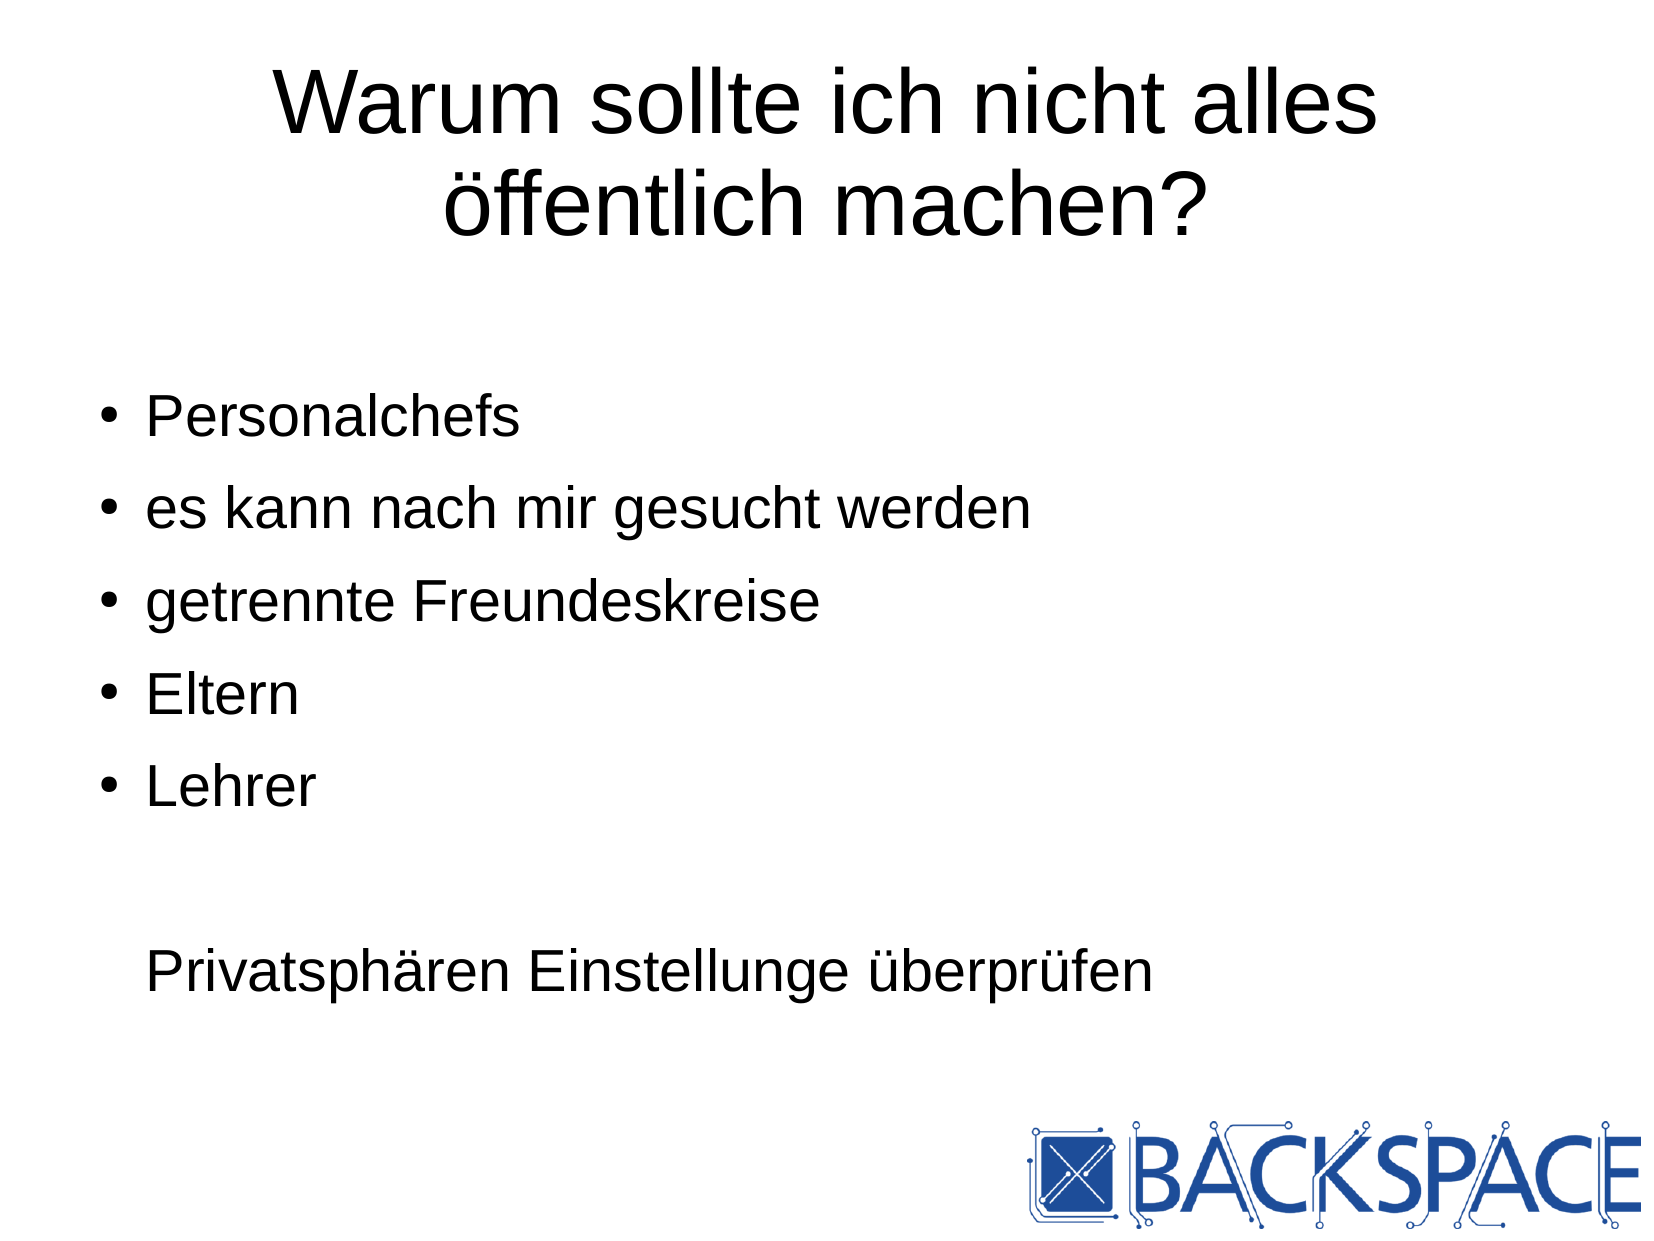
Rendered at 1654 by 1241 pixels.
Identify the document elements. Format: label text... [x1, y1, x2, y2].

title Warum sollte ich nicht alles öffentlich machen? [82, 49, 1571, 257]
picture [1027, 1121, 1641, 1229]
list Personalchefs es kann nach mir gesucht werden getrennte Freundeskreise Eltern Lehrer Privatsphären Einstellunge überprüfen [82, 290, 1538, 1010]
